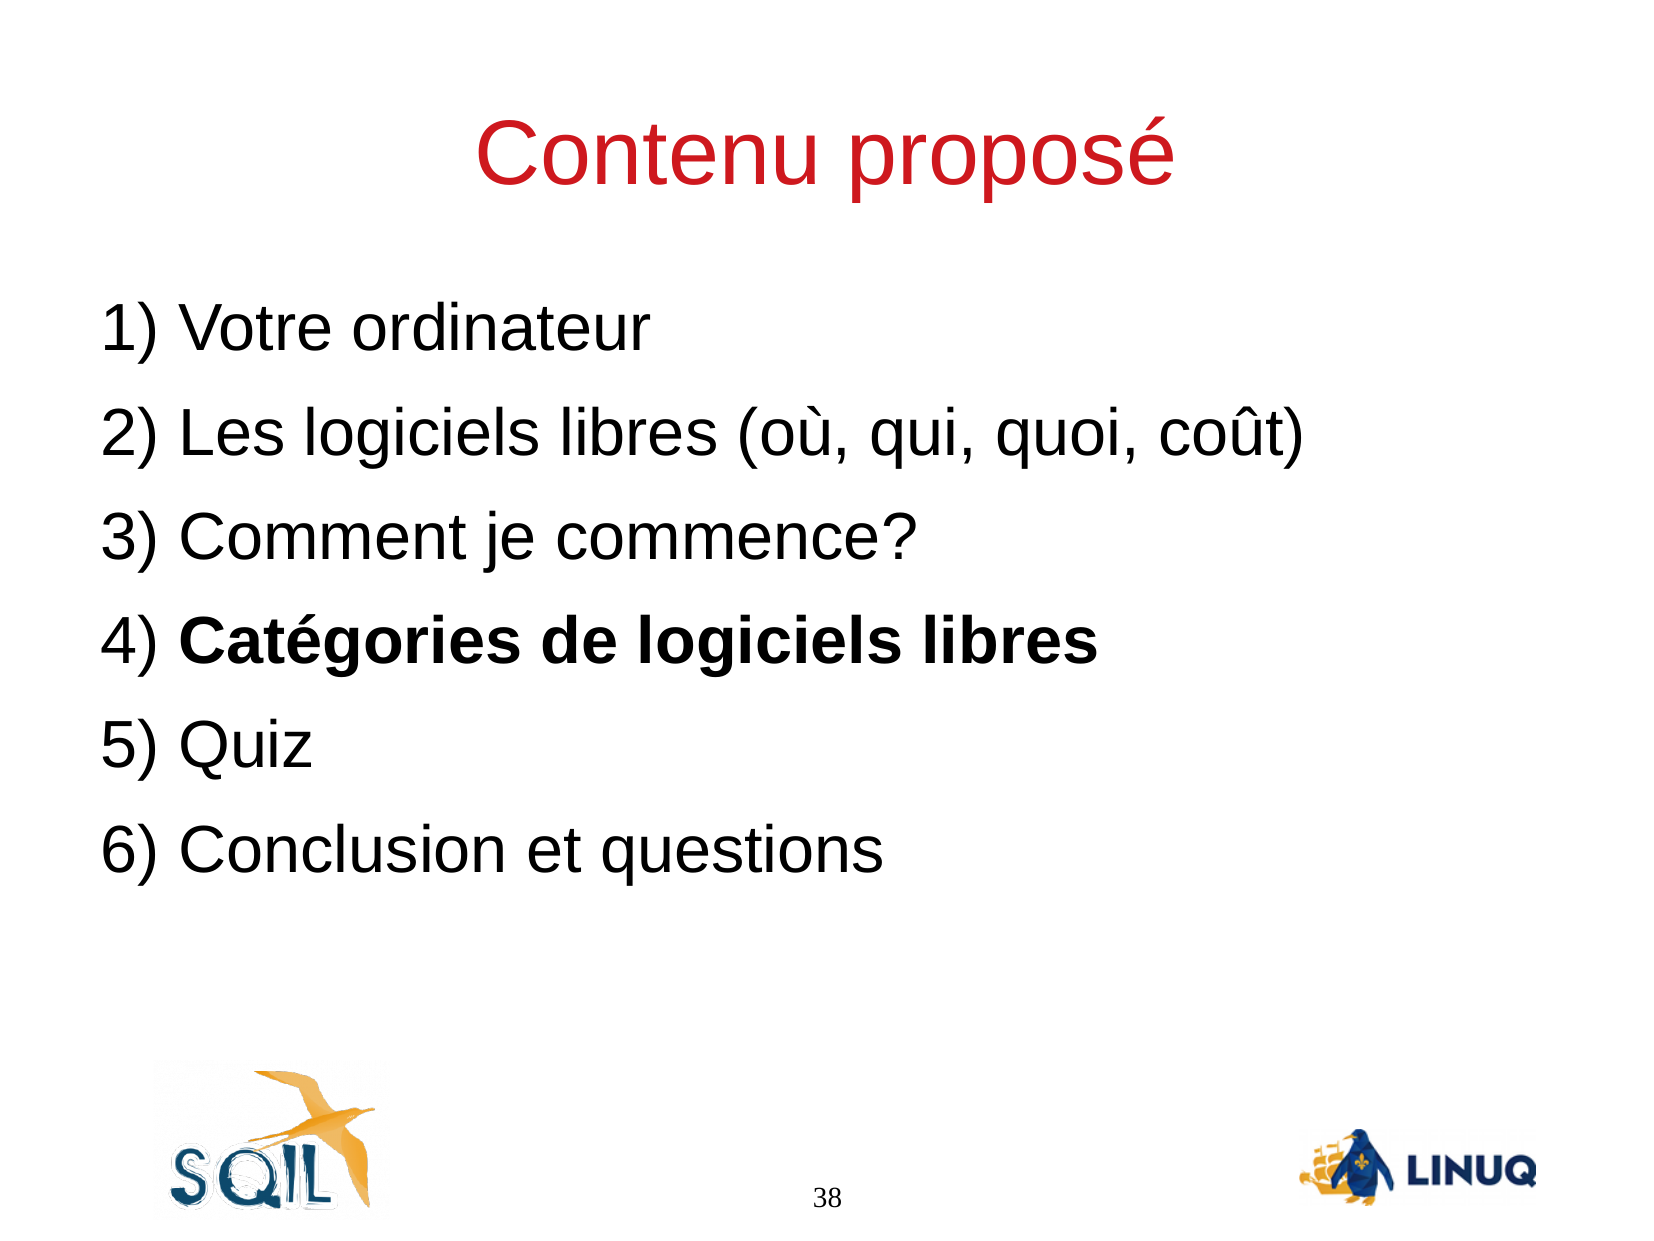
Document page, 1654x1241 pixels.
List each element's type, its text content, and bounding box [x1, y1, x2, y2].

list Votre ordinateur Les logiciels libres (où, qui, quoi, coût) Comment je commence? Catégories de logiciels libres Quiz Conclusion et questions [82, 290, 1571, 1010]
picture [1299, 1129, 1536, 1206]
title Contenu proposé [82, 49, 1571, 257]
picture [153, 1060, 390, 1220]
